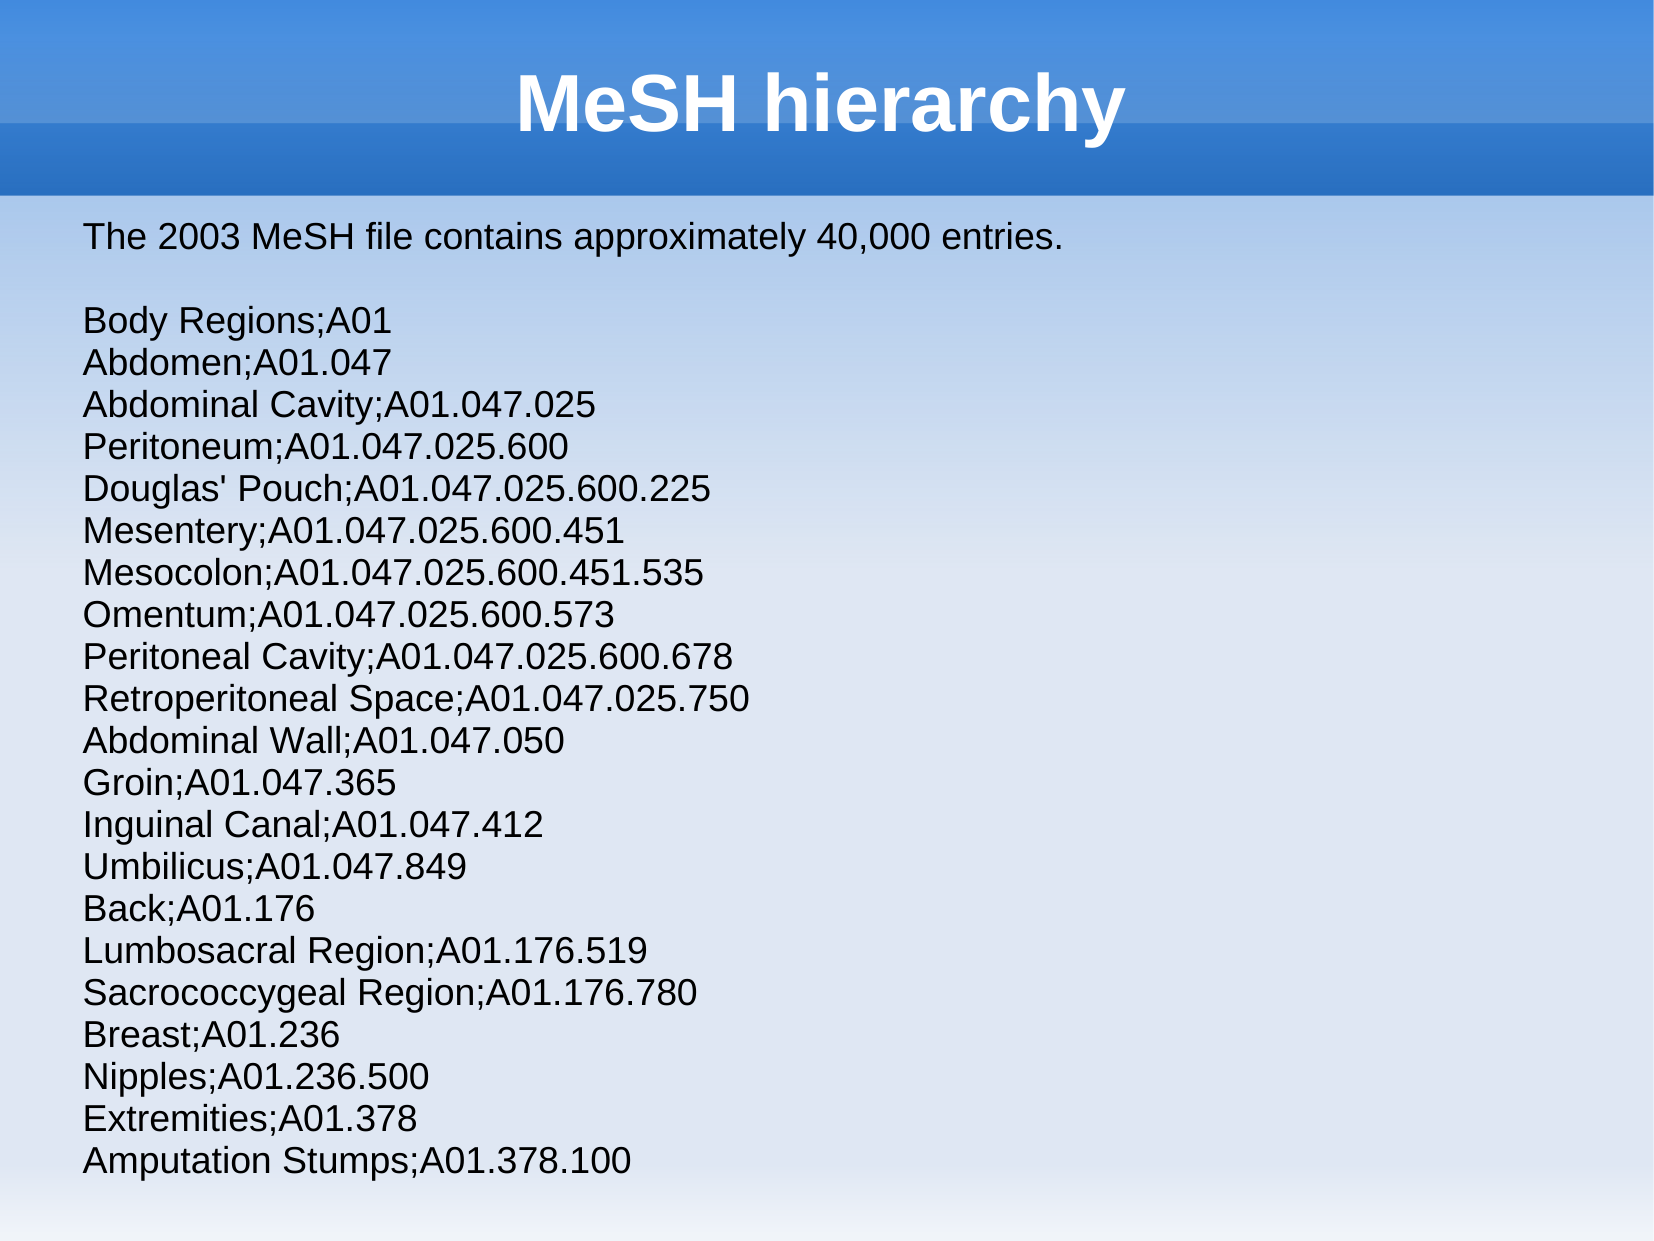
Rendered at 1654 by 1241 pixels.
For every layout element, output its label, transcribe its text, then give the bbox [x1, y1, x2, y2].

subtitle The 2003 MeSH file contains approximately 40,000 entries. Body Regions;A01 Abdomen;A01.047 Abdominal Cavity;A01.047.025 Peritoneum;A01.047.025.600 Douglas' Pouch;A01.047.025.600.225 Mesentery;A01.047.025.600.451 Mesocolon;A01.047.025.600.451.535 Omentum;A01.047.025.600.573 Peritoneal Cavity;A01.047.025.600.678 Retroperitoneal Space;A01.047.025.750 Abdominal Wall;A01.047.050 Groin;A01.047.365 Inguinal Canal;A01.047.412 Umbilicus;A01.047.849 Back;A01.176 Lumbosacral Region;A01.176.519 Sacrococcygeal Region;A01.176.780 Breast;A01.236 Nipples;A01.236.500 Extremities;A01.378 Amputation Stumps;A01.378.100 [82, 215, 1571, 1182]
picture [0, 0, 1654, 1241]
title MeSH hierarchy [76, 0, 1565, 208]
